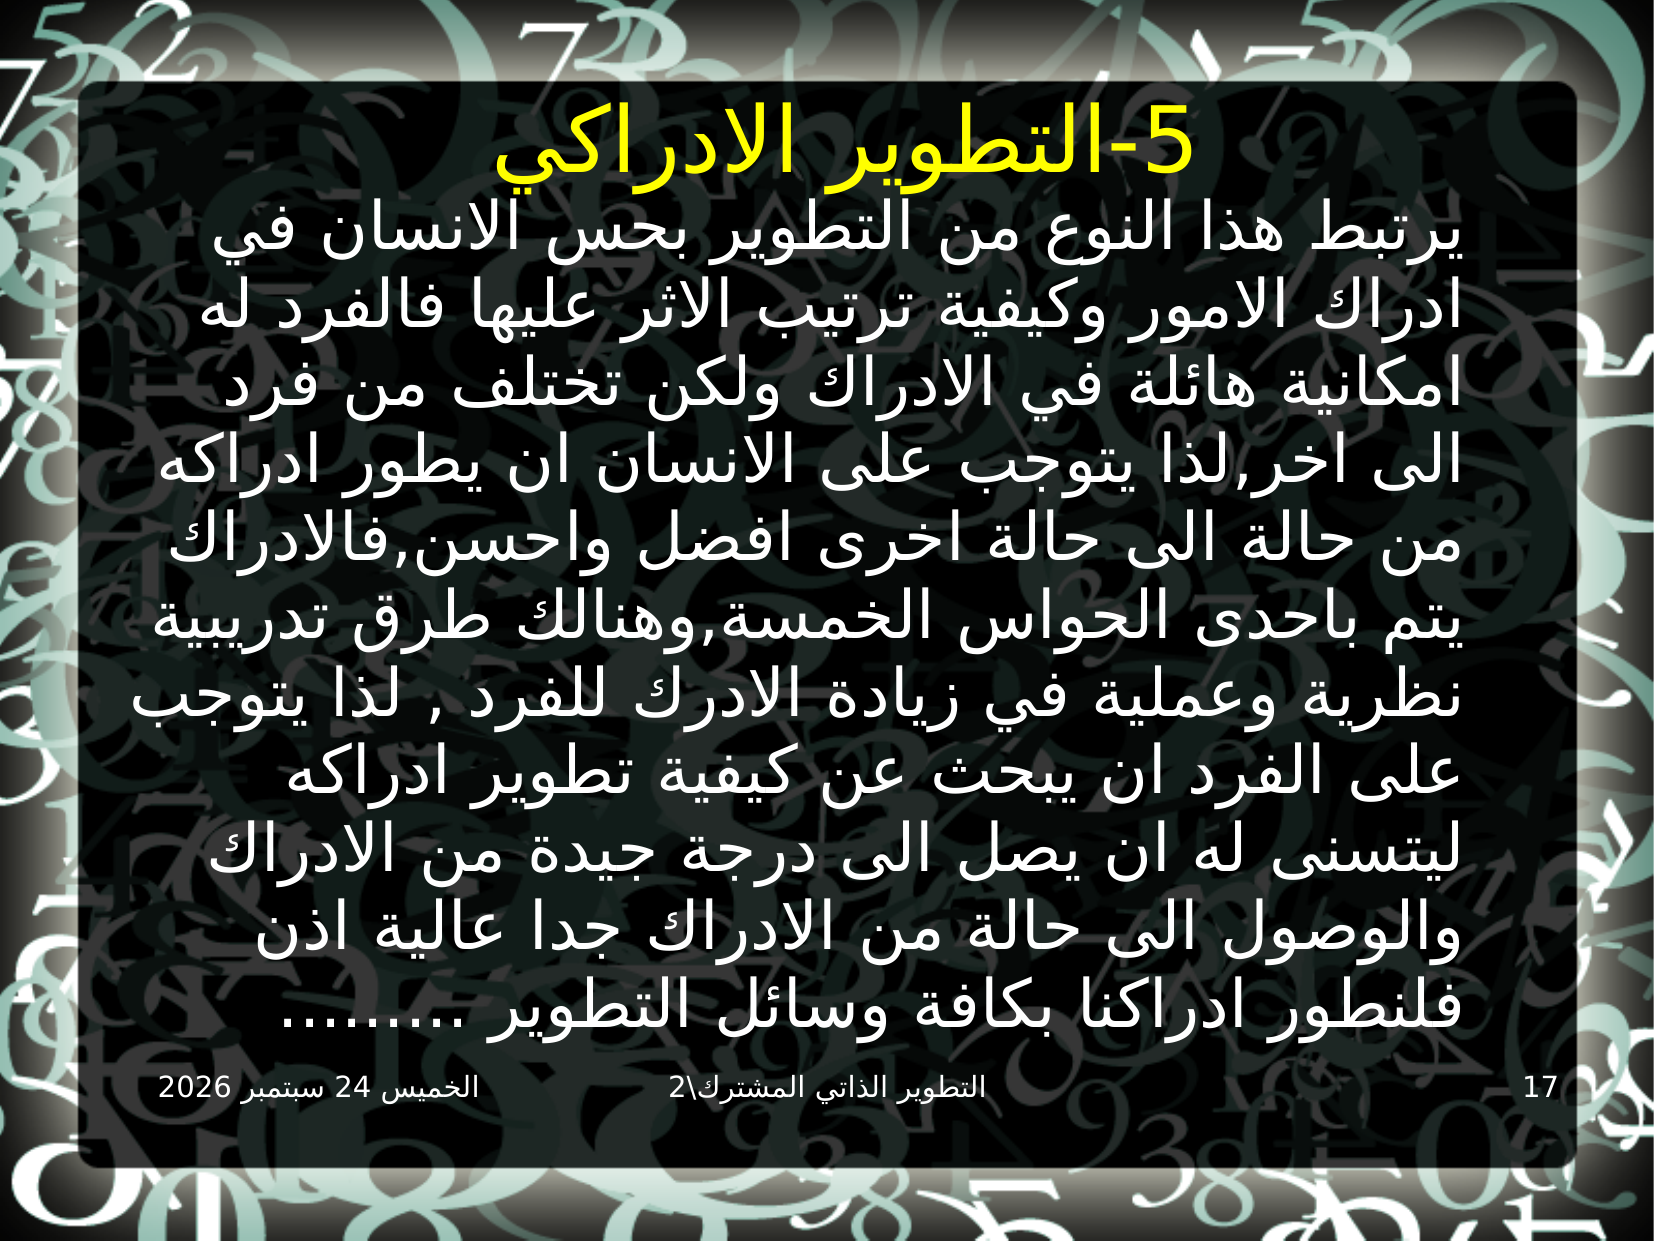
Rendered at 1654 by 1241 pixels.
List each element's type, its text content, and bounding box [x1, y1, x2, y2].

title 5-التطوير الادراكي [86, 37, 1576, 245]
list يرتبط هذا النوع من التطوير بحس الانسان في ادراك الامور وكيفية ترتيب الاثر عليها فالفرد له امكانية هائلة في الادراك ولكن تختلف من فرد الى اخر,لذا يتوجب على الانسان ان يطور ادراكه من حالة الى حالة اخرى افضل واحسن,فالادراك يتم باحدى الحواس الخمسة,وهنالك طرق تدريبية نظرية وعملية في زيادة الادرك للفرد , لذا يتوجب على الفرد ان يبحث عن كيفية تطوير ادراكه ليتسنى له ان يصل الى درجة جيدة من الادراك والوصول الى حالة من الادراك جدا عالية اذن فلنطور ادراكنا بكافة وسائل التطوير ......... [114, 187, 1538, 1073]
picture [0, 0, 1654, 1241]
